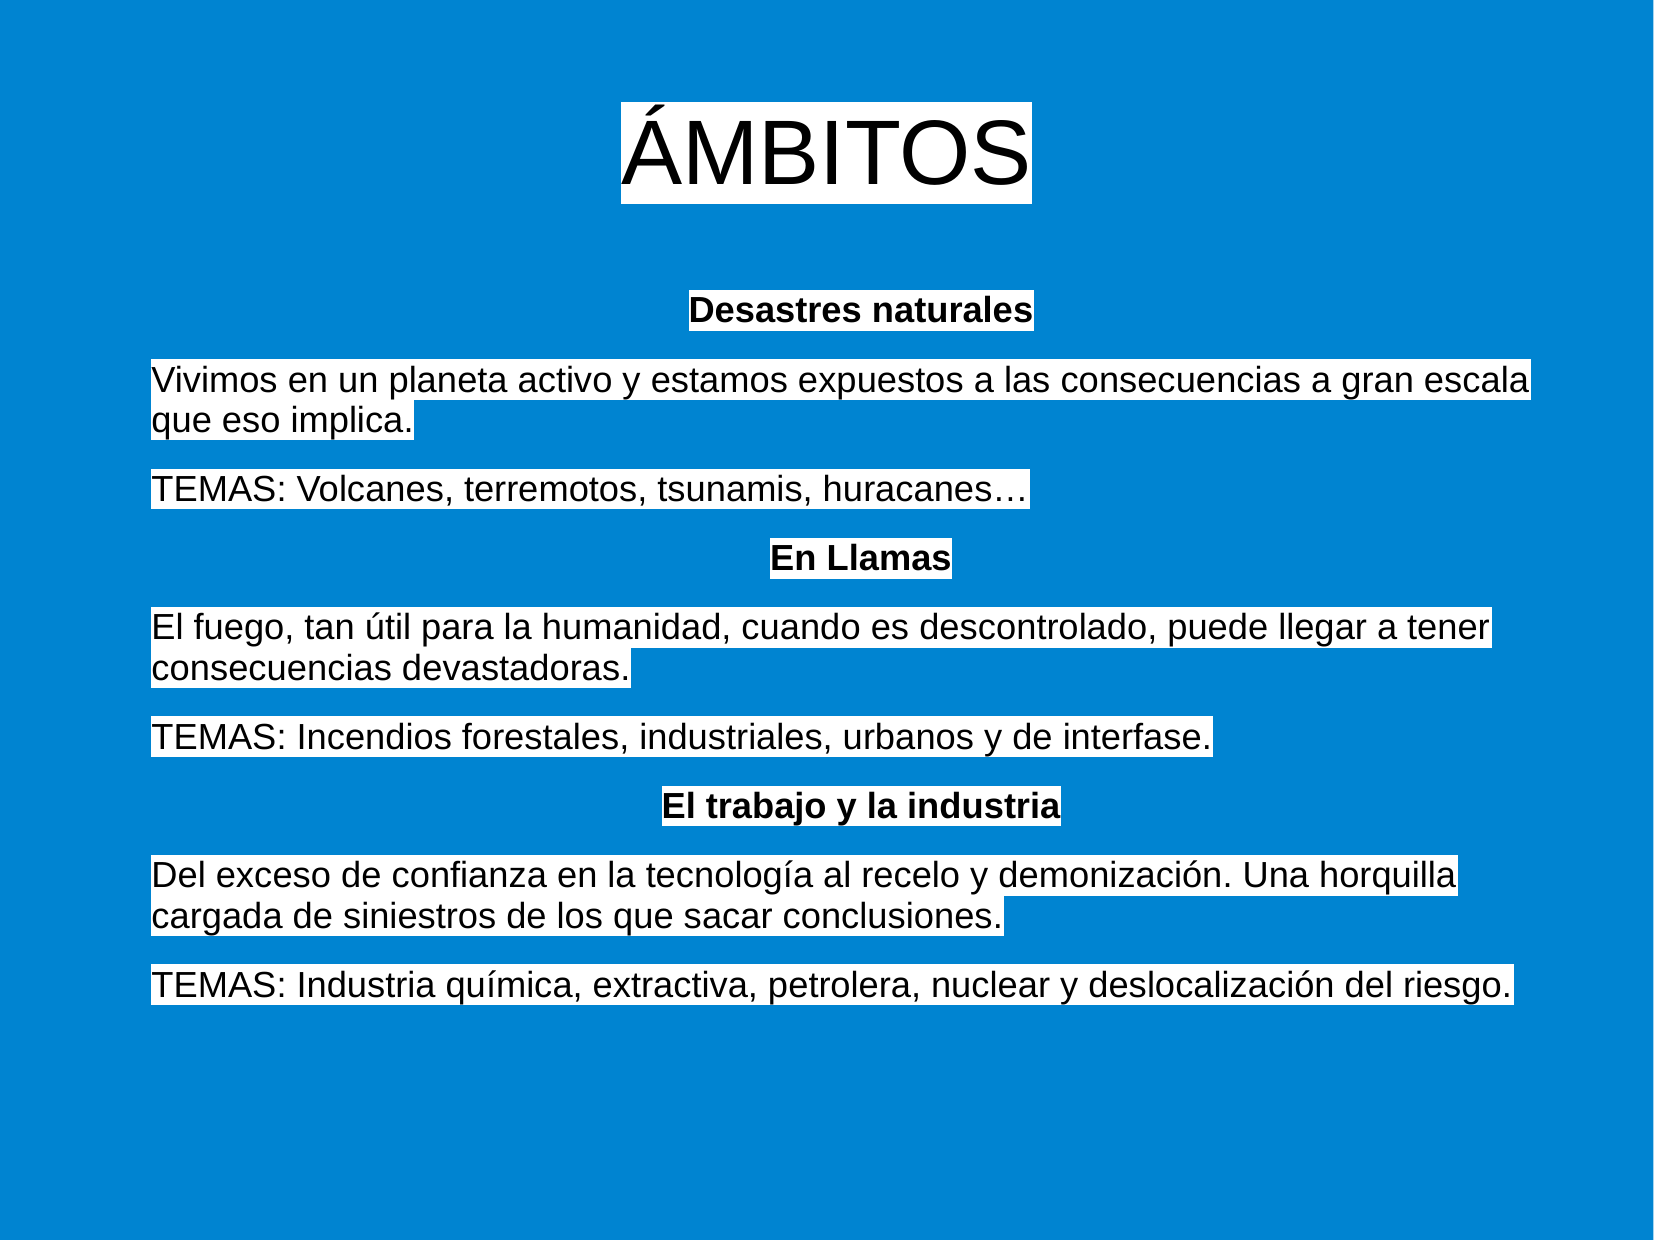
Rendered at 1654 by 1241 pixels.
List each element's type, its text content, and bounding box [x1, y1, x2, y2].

title ÁMBITOS [82, 49, 1571, 257]
list Desastres naturales Vivimos en un planeta activo y estamos expuestos a las consecuencias a gran escala que eso implica. TEMAS: Volcanes, terremotos, tsunamis, huracanes… En Llamas El fuego, tan útil para la humanidad, cuando es descontrolado, puede llegar a tener consecuencias devastadoras. TEMAS: Incendios forestales, industriales, urbanos y de interfase. El trabajo y la industria Del exceso de confianza en la tecnología al recelo y demonización. Una horquilla cargada de siniestros de los que sacar conclusiones. TEMAS: Industria química, extractiva, petrolera, nuclear y deslocalización del riesgo. [82, 290, 1571, 1010]
